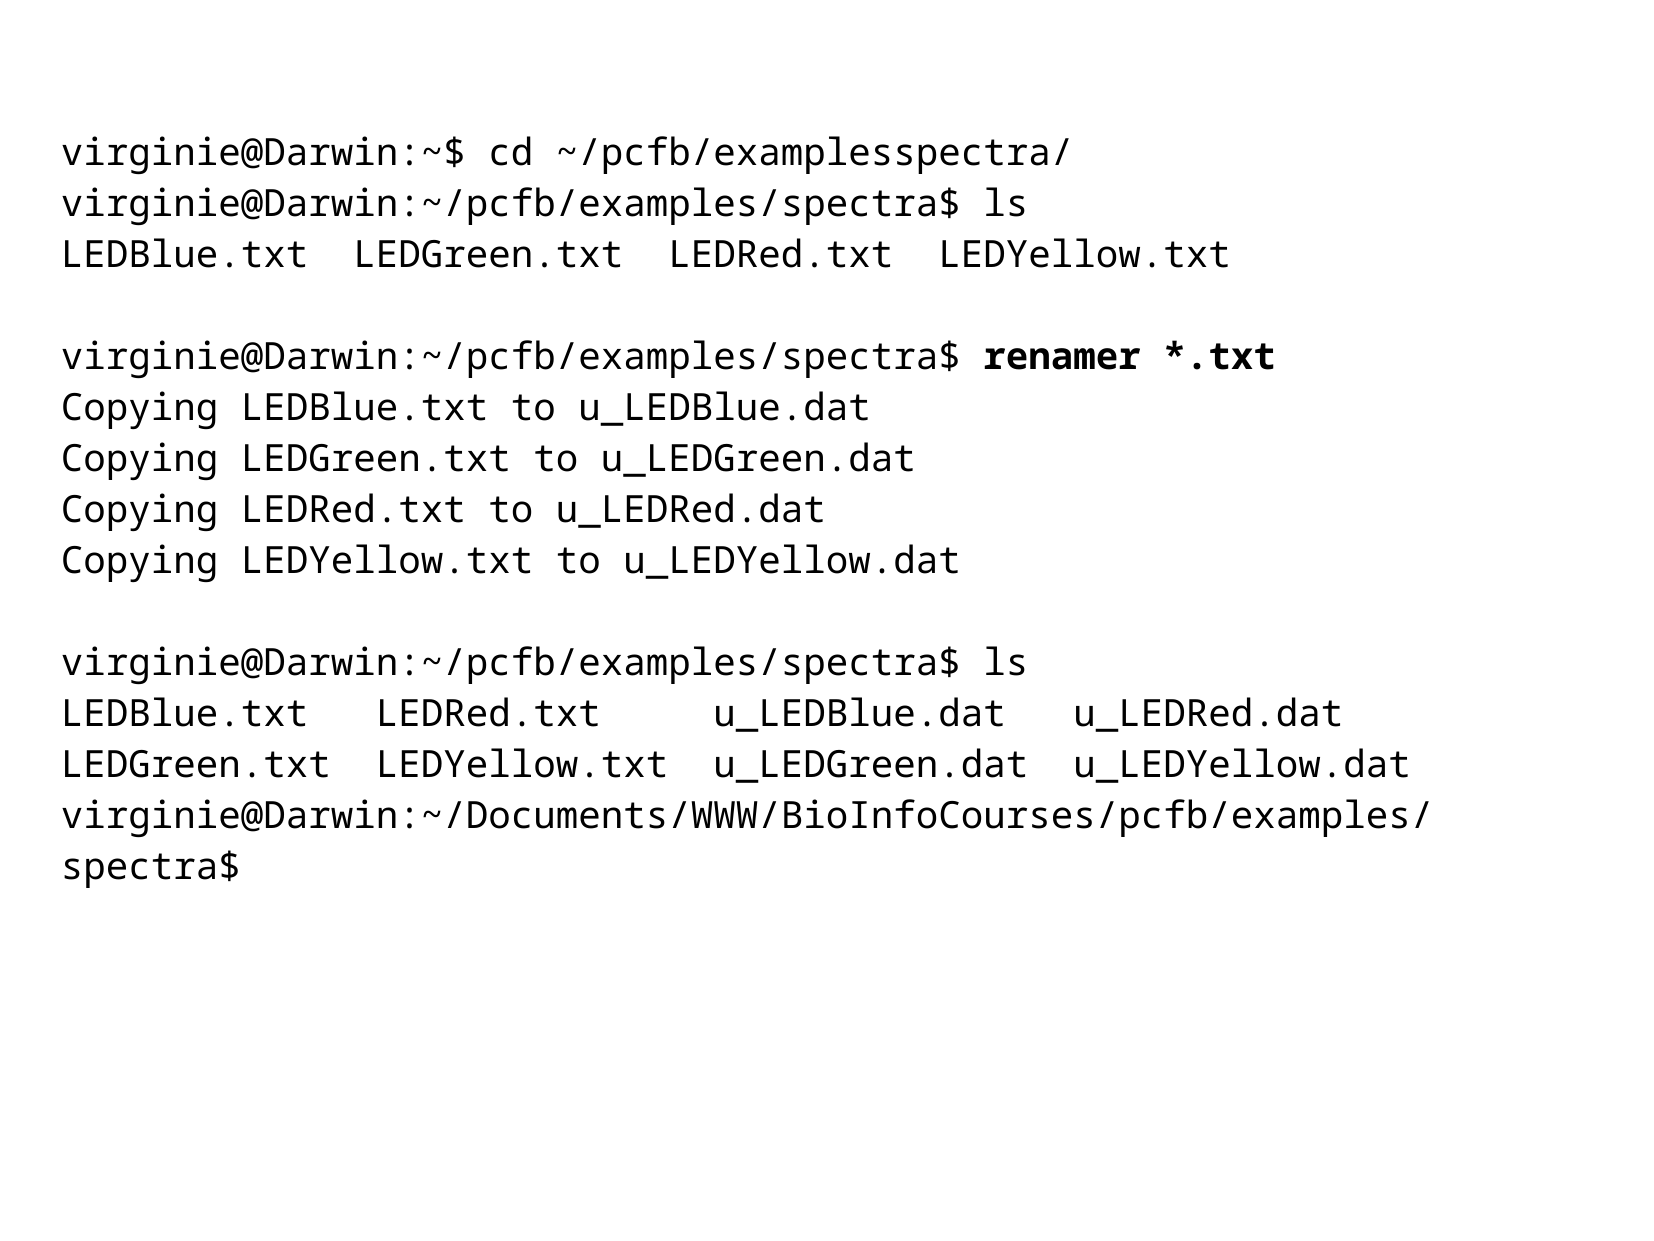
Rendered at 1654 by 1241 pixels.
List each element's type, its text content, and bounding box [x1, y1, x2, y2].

text_box virginie@Darwin:~$ cd ~/pcfb/examplesspectra/ virginie@Darwin:~/pcfb/examples/spectra$ ls LEDBlue.txt LEDGreen.txt LEDRed.txt LEDYellow.txt virginie@Darwin:~/pcfb/examples/spectra$ renamer *.txt Copying LEDBlue.txt to u_LEDBlue.dat Copying LEDGreen.txt to u_LEDGreen.dat Copying LEDRed.txt to u_LEDRed.dat Copying LEDYellow.txt to u_LEDYellow.dat virginie@Darwin:~/pcfb/examples/spectra$ ls LEDBlue.txt LEDRed.txt u_LEDBlue.dat u_LEDRed.dat LEDGreen.txt LEDYellow.txt u_LEDGreen.dat u_LEDYellow.dat virginie@Darwin:~/Documents/WWW/BioInfoCourses/pcfb/examples/spectra$ [46, 118, 1595, 788]
